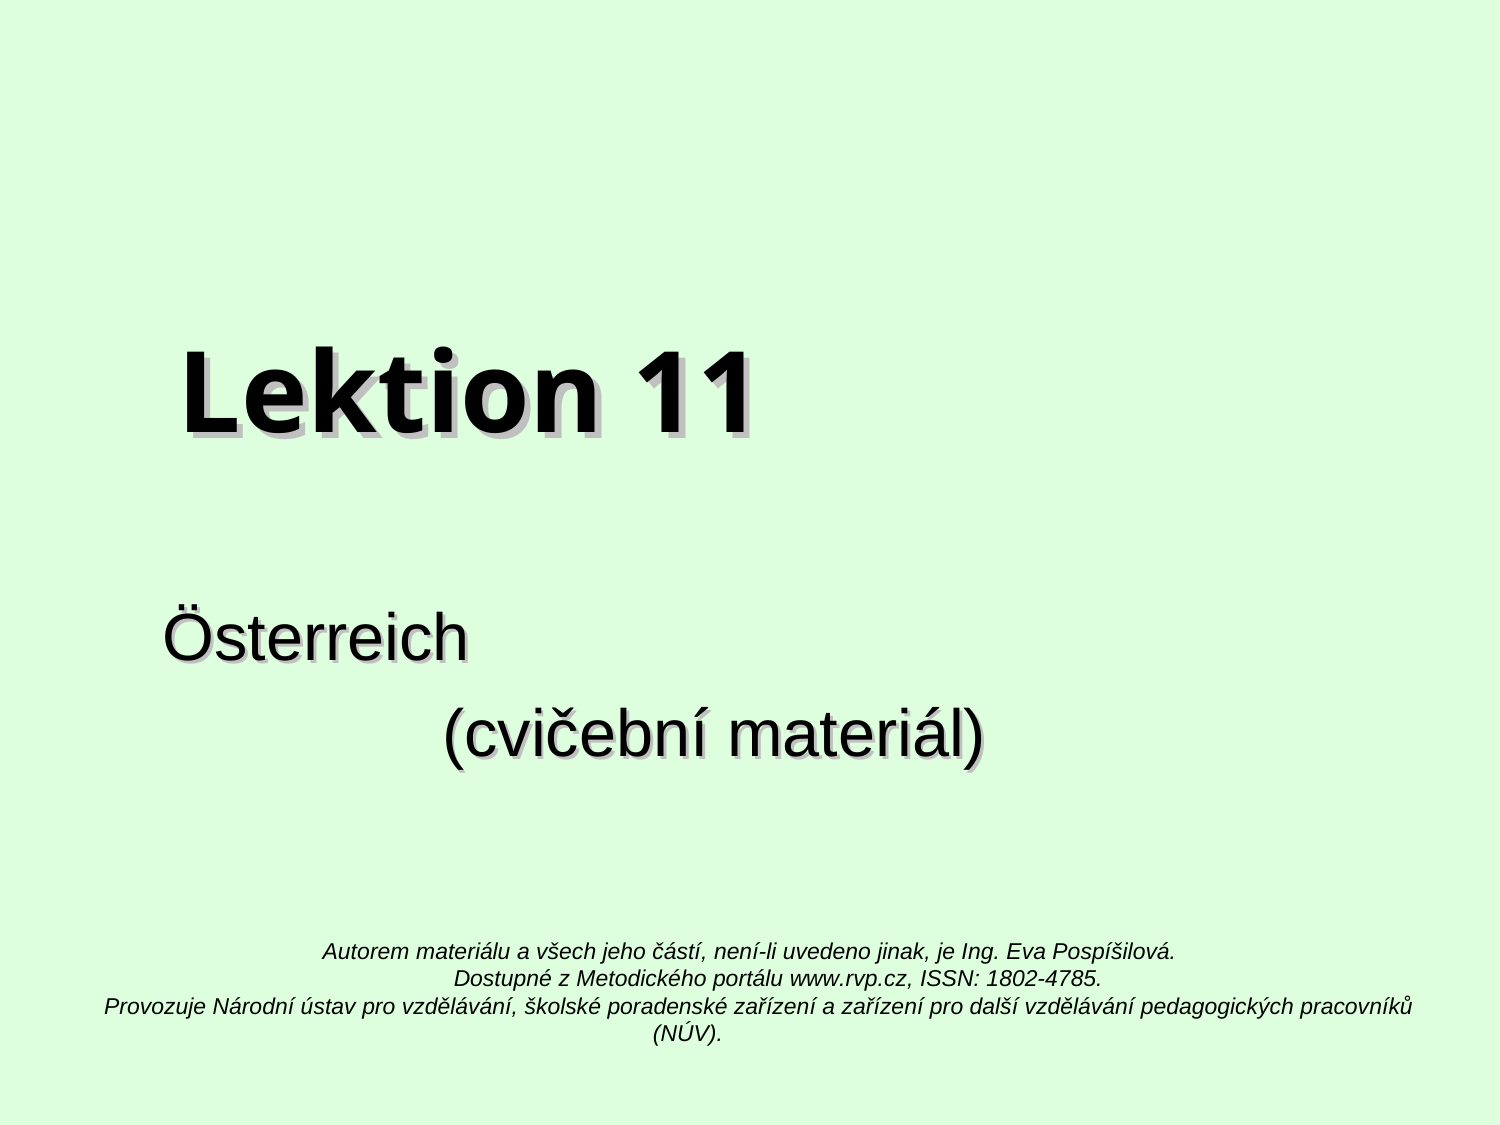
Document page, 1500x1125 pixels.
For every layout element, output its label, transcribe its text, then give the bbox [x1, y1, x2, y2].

title Lektion 11 [162, 312, 1438, 598]
text_box Autorem materiálu a všech jeho částí, není-li uvedeno jinak, je Ing. Eva Pospíšilová. Dostupné z Metodického portálu www.rvp.cz, ISSN: 1802-4785. Provozuje Národní ústav pro vzdělávání, školské poradenské zařízení a zařízení pro další vzdělávání pedagogických pracovníků (NÚV). [0, 928, 1447, 1054]
text_box Österreich (cvičební materiál) [147, 586, 1261, 811]
